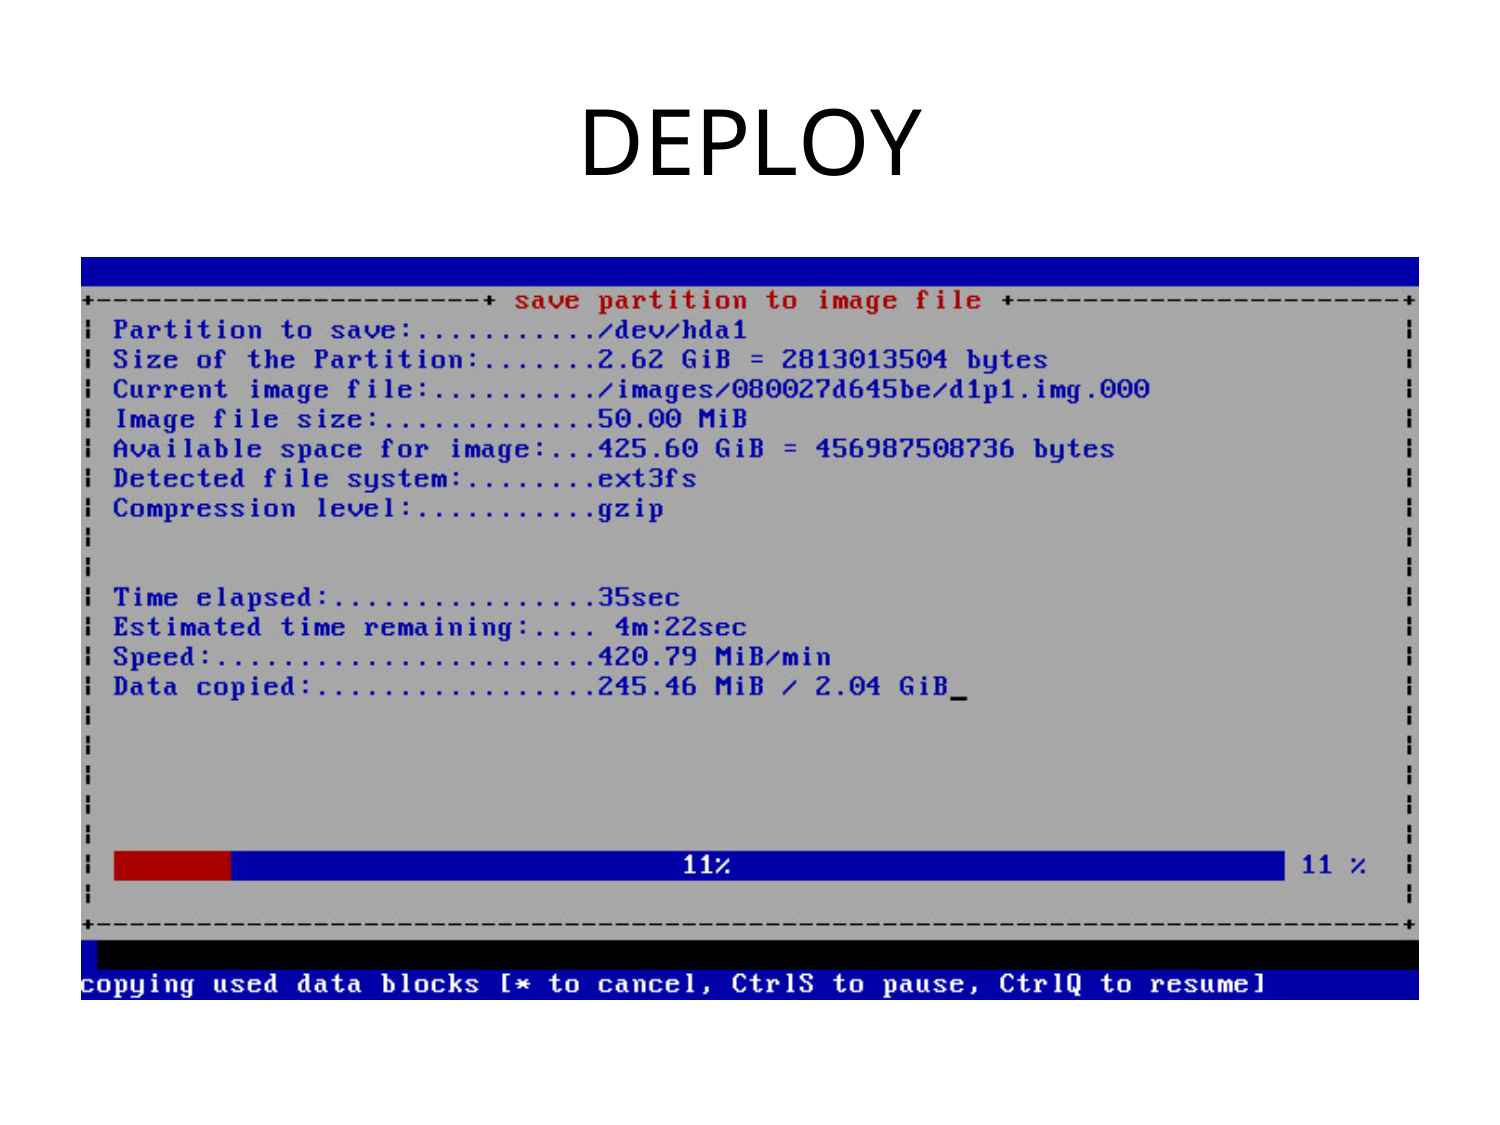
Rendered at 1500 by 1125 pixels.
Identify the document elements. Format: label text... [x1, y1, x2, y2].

text_box [81, 257, 1419, 1001]
title DEPLOY [75, 45, 1426, 233]
